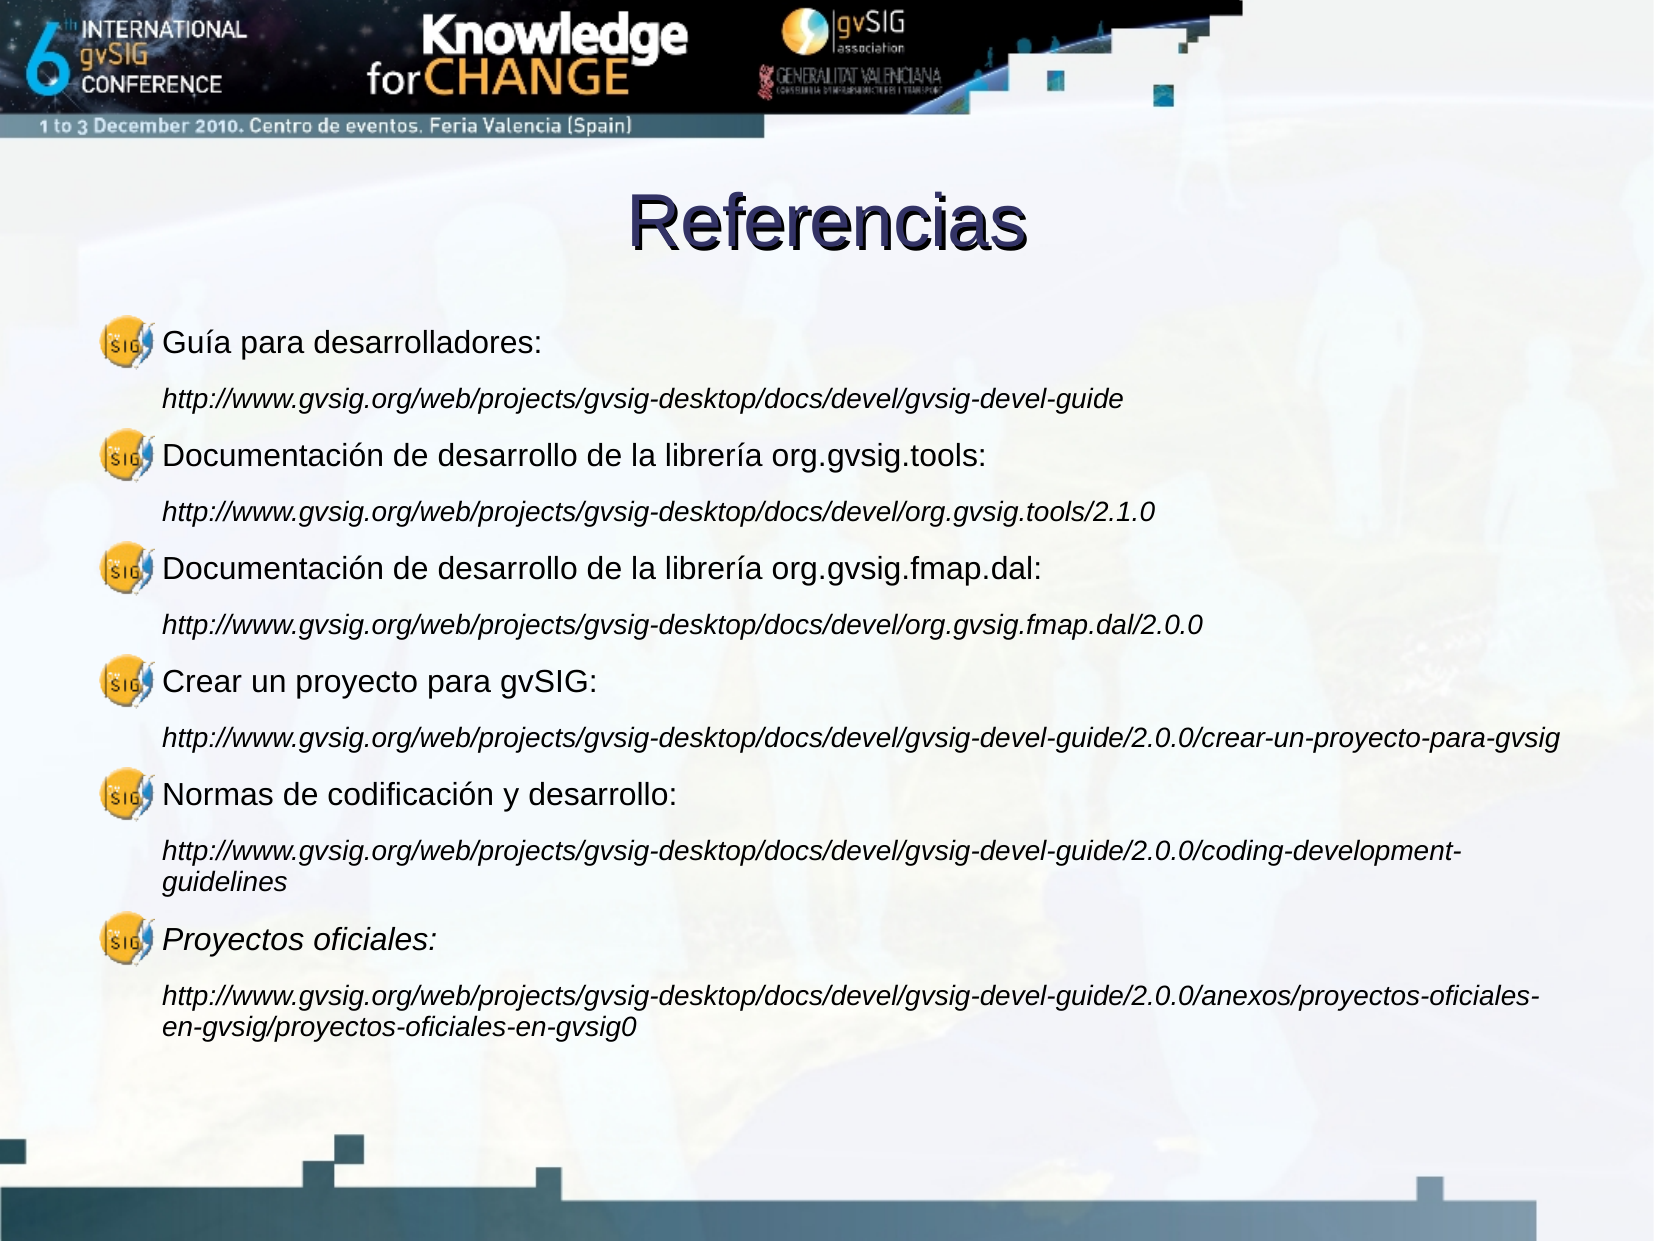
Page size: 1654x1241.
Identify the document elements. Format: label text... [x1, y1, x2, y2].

picture [0, 0, 1654, 1241]
title Referencias [82, 107, 1571, 318]
list Guía para desarrolladores: http://www.gvsig.org/web/projects/gvsig-desktop/docs/devel/gvsig-devel-guide Documentación de desarrollo de la librería org.gvsig.tools: http://www.gvsig.org/web/projects/gvsig-desktop/docs/devel/org.gvsig.tools/2.1.0 Documentación de desarrollo de la librería org.gvsig.fmap.dal: http://www.gvsig.org/web/projects/gvsig-desktop/docs/devel/org.gvsig.fmap.dal/2.0.0 Crear un proyecto para gvSIG: http://www.gvsig.org/web/projects/gvsig-desktop/docs/devel/gvsig-devel-guide/2.0.0/crear-un-proyecto-para-gvsig Normas de codificación y desarrollo: http://www.gvsig.org/web/projects/gvsig-desktop/docs/devel/gvsig-devel-guide/2.0.0/coding-development-guidelines Proyectos oficiales: http://www.gvsig.org/web/projects/gvsig-desktop/docs/devel/gvsig-devel-guide/2.0.0/anexos/proyectos-oficiales-en-gvsig/proyectos-oficiales-en-gvsig0 [82, 324, 1571, 1080]
